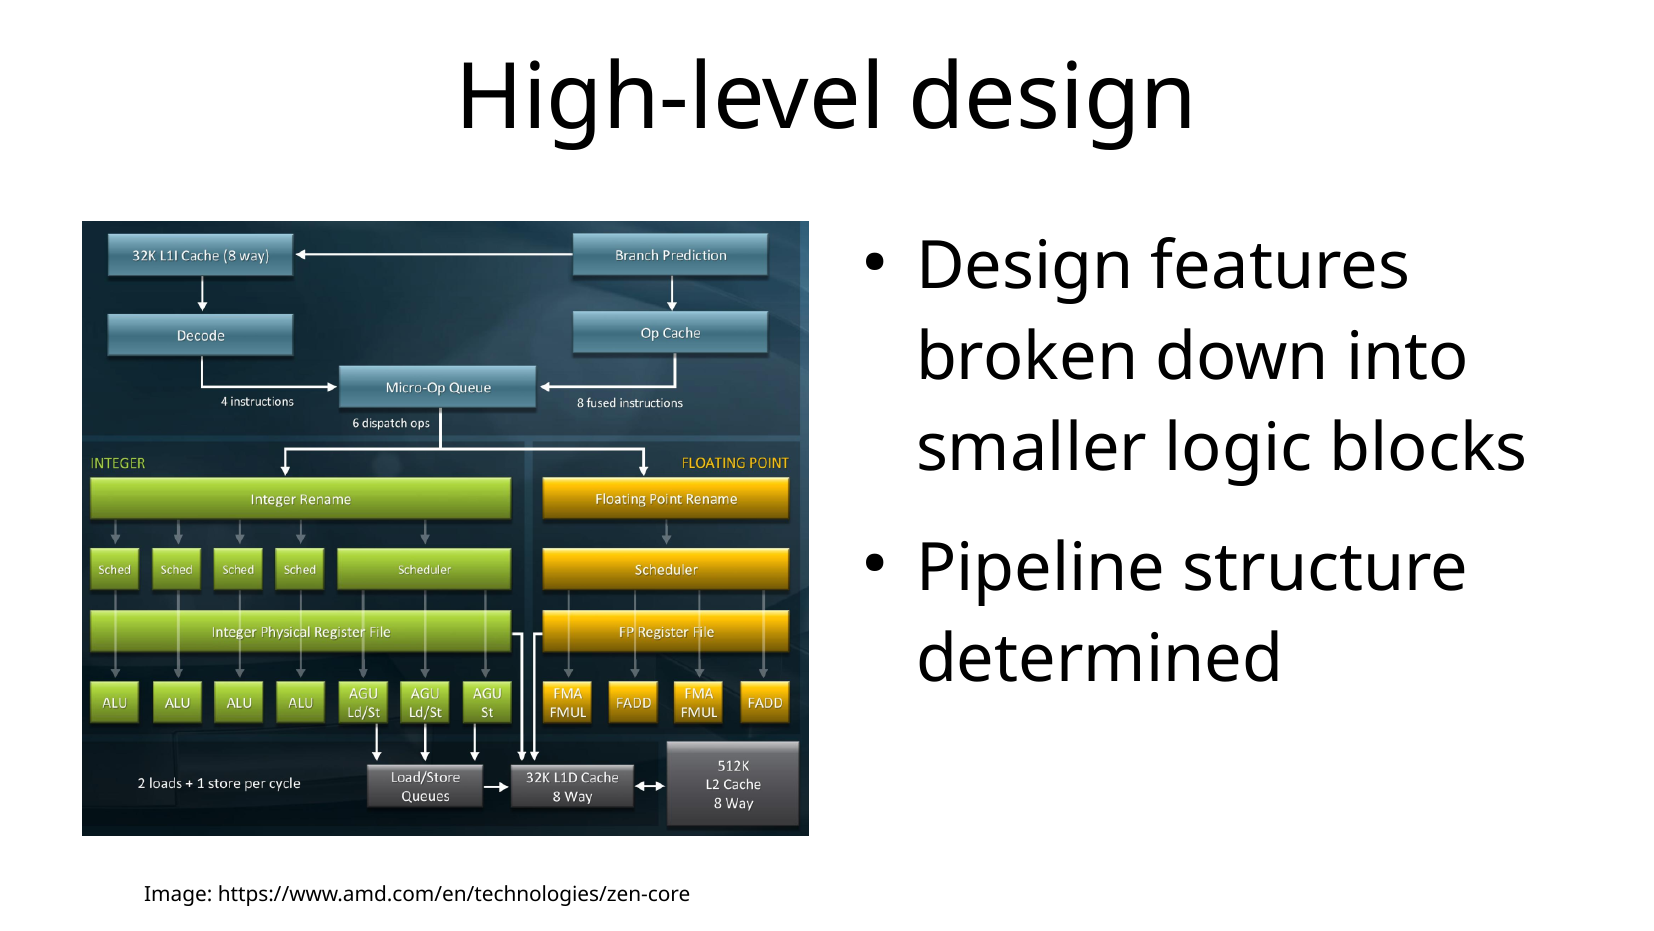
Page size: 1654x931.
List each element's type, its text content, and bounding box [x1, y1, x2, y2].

title High-level design [82, 15, 1571, 171]
text_box Image: https://www.amd.com/en/technologies/zen-core [129, 871, 670, 916]
list Design features broken down into smaller logic blocks Pipeline structure determined [845, 217, 1572, 841]
picture [82, 217, 809, 840]
